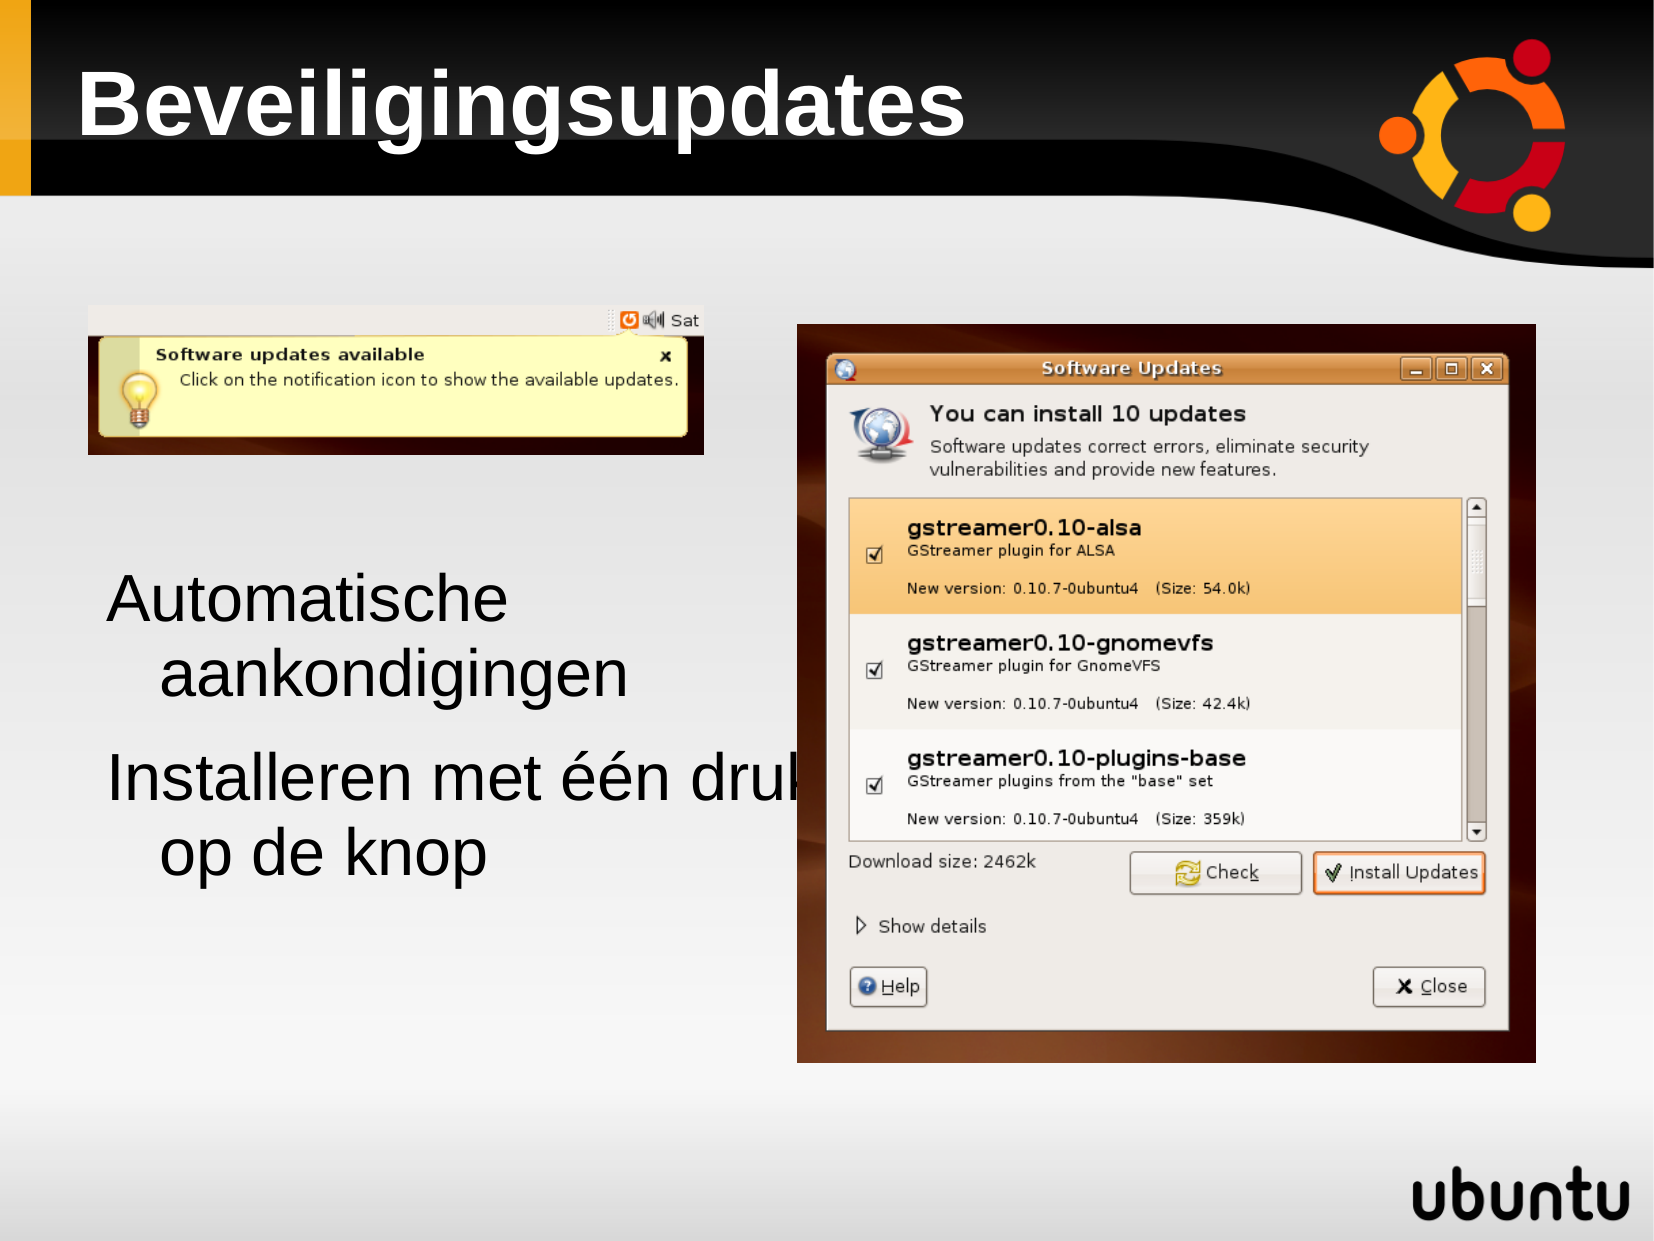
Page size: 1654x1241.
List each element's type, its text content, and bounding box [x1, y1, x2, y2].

list Automatische aankondigingen Installeren met één druk op de knop [88, 561, 797, 975]
title Beveiligingsupdates [76, 0, 1565, 208]
picture [0, 0, 1654, 1241]
